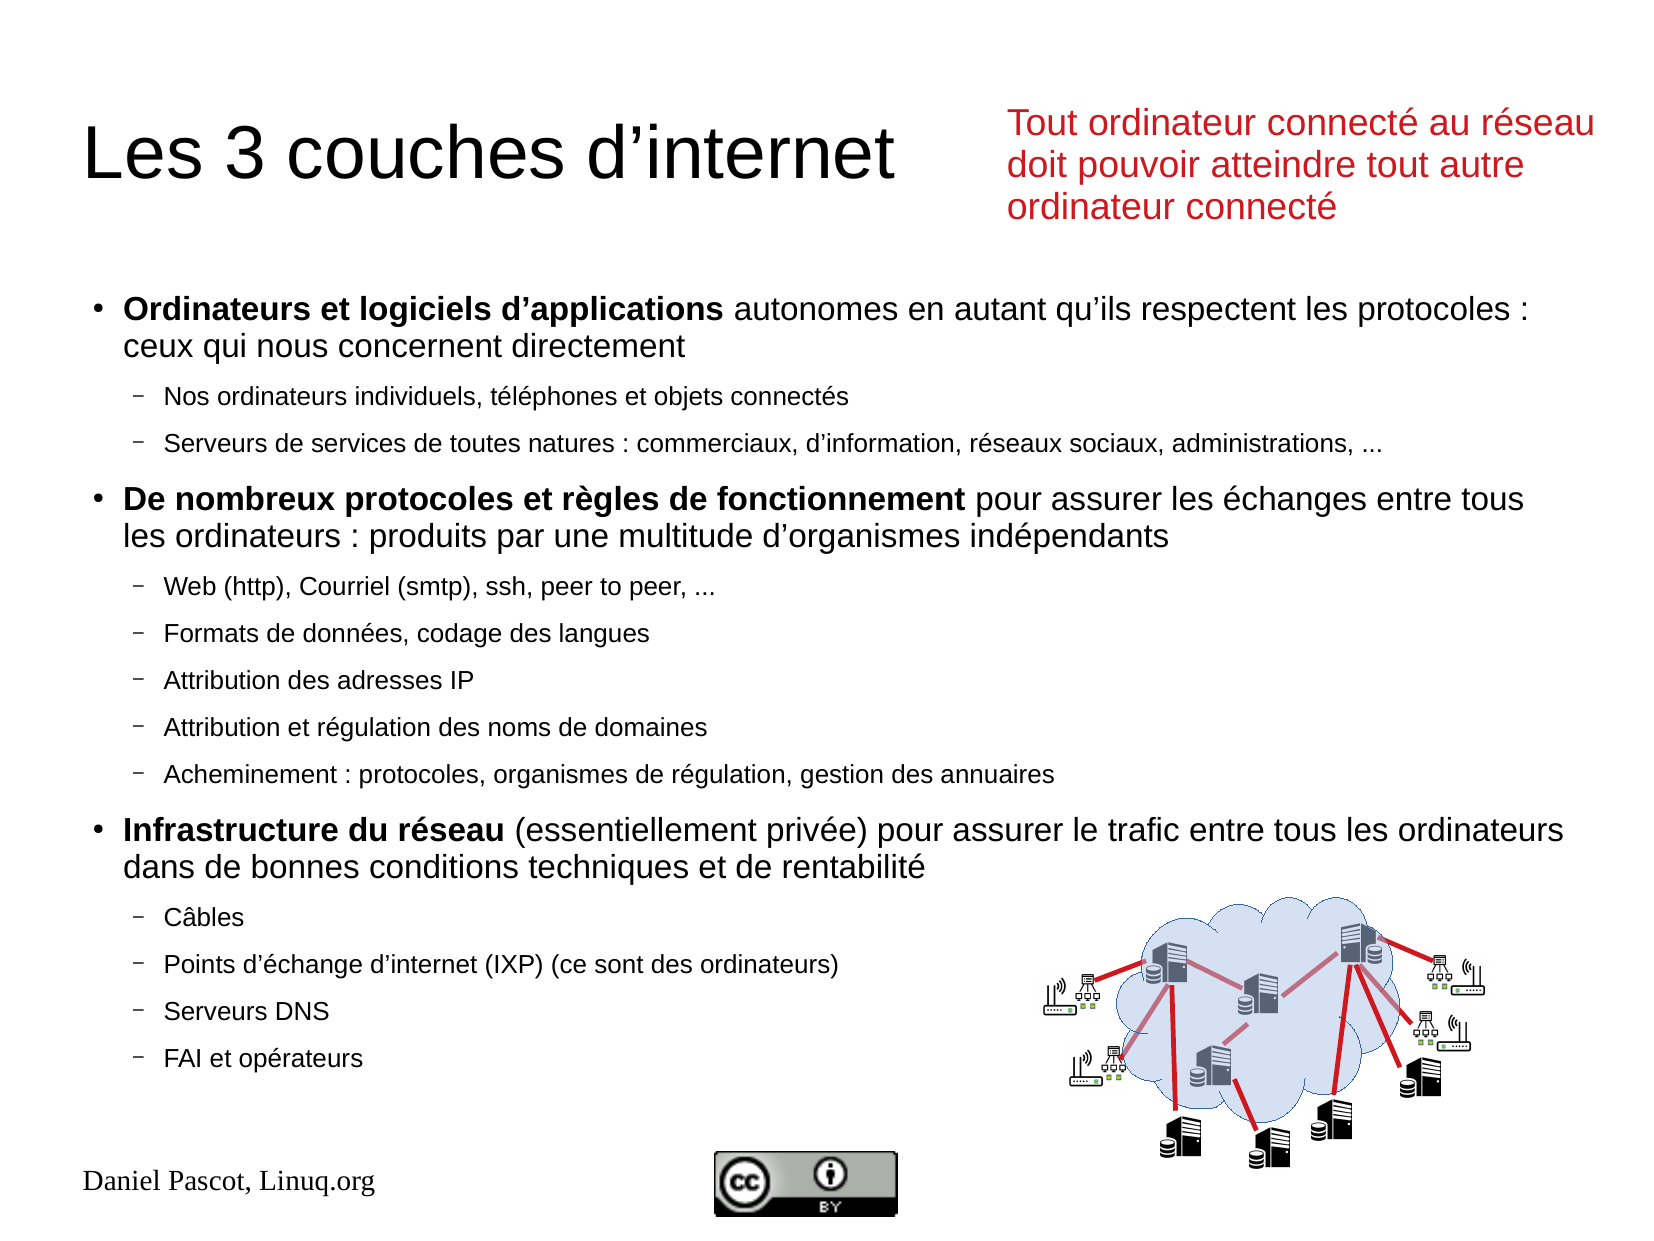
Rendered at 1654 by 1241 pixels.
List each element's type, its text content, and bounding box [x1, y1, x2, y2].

picture [1311, 1098, 1352, 1142]
picture [1425, 952, 1489, 1000]
picture [1160, 1115, 1201, 1159]
picture [1039, 971, 1102, 1020]
list Ordinateurs et logiciels d’applications autonomes en autant qu’ils respectent les protocoles : ceux qui nous concernent directement Nos ordinateurs individuels, téléphones et objets connectés Serveurs de services de toutes natures : commerciaux, d’information, réseaux sociaux, administrations, ... De nombreux protocoles et règles de fonctionnement pour assurer les échanges entre tous les ordinateurs : produits par une multitude d’organismes indépendants Web (http), Courriel (smtp), ssh, peer to peer, ... Formats de données, codage des langues Attribution des adresses IP Attribution et régulation des noms de domaines Acheminement : protocoles, organismes de régulation, gestion des annuaires Infrastructure du réseau (essentiellement privée) pour assurer le trafic entre tous les ordinateurs dans de bonnes conditions techniques et de rentabilité Câbles Points d’échange d’internet (IXP) (ce sont des ordinateurs) Serveurs DNS FAI et opérateurs [82, 290, 1571, 1075]
picture [1367, 922, 1382, 934]
picture [714, 1151, 898, 1217]
text_box [1337, 967, 1385, 1092]
title Les 3 couches d’internet [82, 49, 1571, 257]
picture [1400, 1008, 1475, 1099]
picture [1065, 1043, 1128, 1091]
text_box [1116, 897, 1400, 1123]
text_box Tout ordinateur connecté au réseau doit pouvoir atteindre tout autre ordinateur connecté [992, 94, 1611, 236]
picture [1249, 1126, 1290, 1170]
